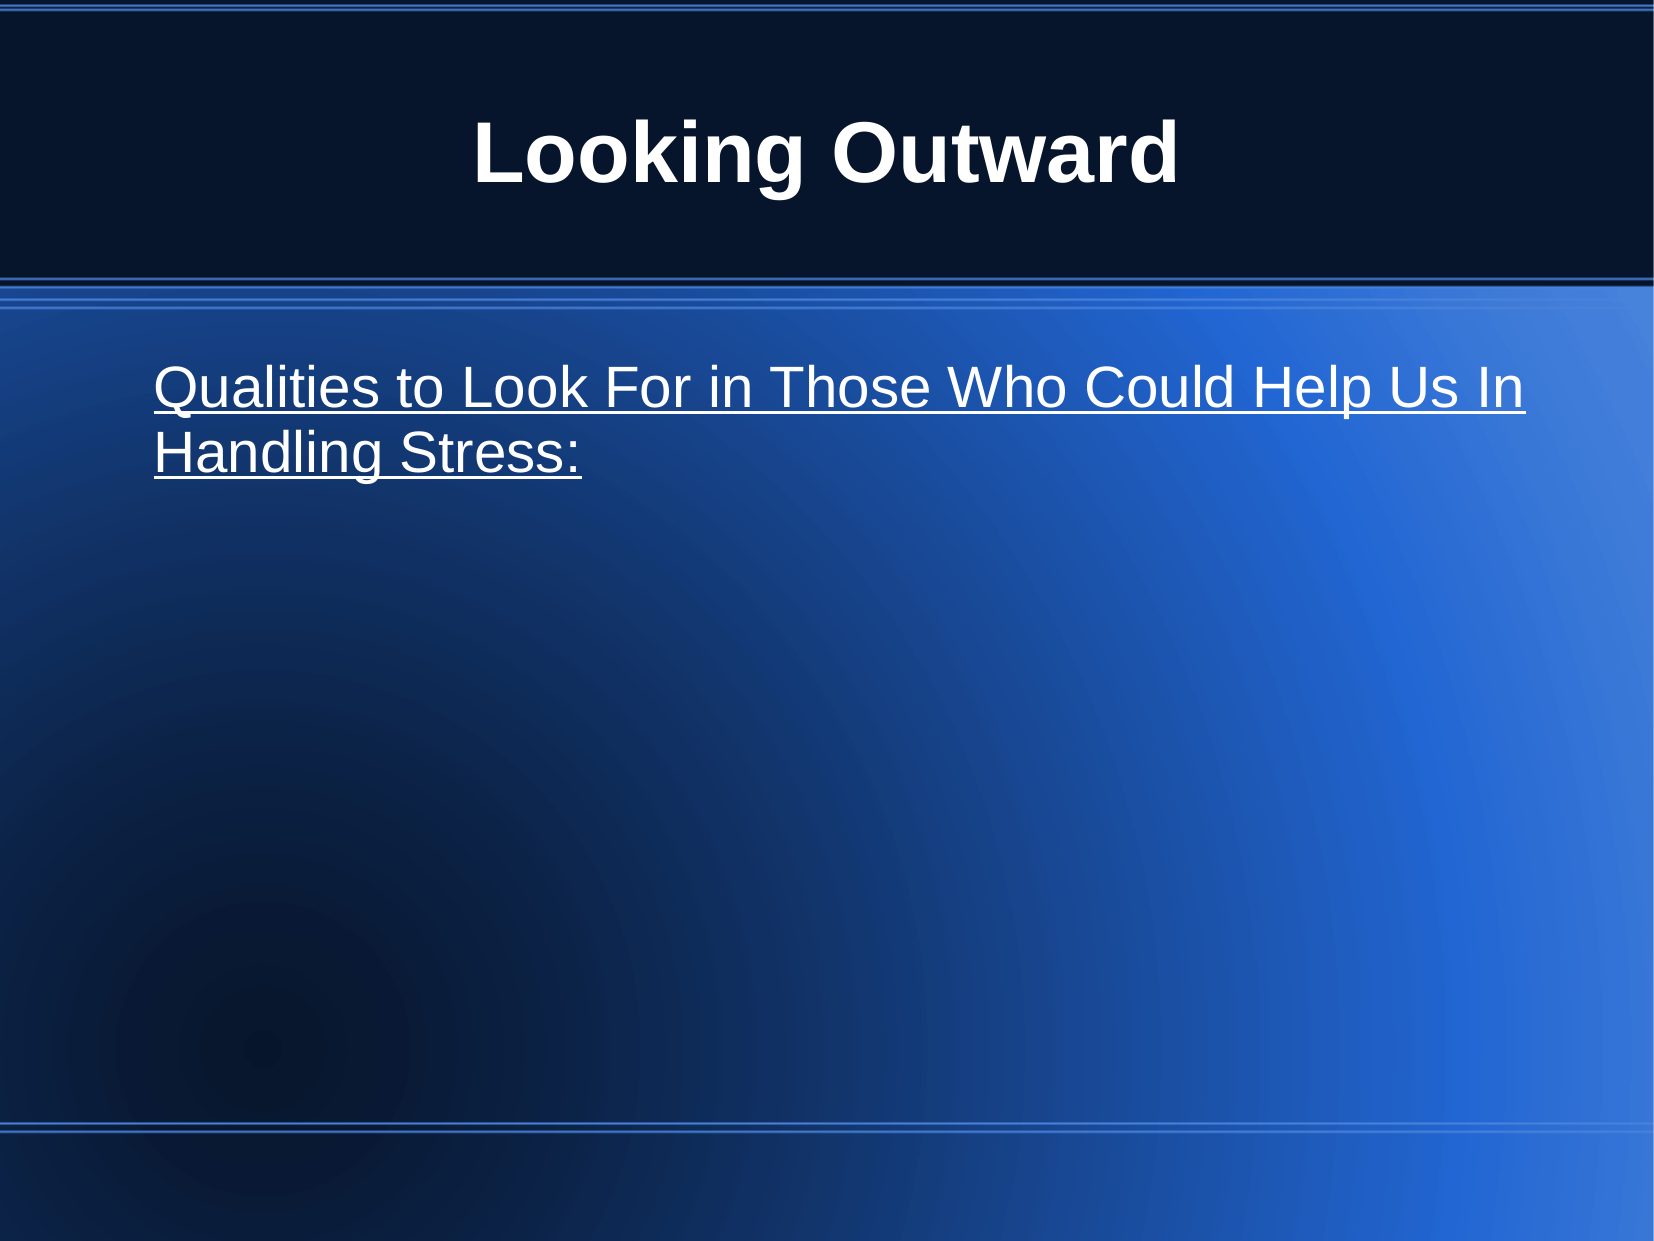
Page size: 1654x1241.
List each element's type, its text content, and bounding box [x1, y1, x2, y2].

list Qualities to Look For in Those Who Could Help Us In Handling Stress: [82, 355, 1571, 1058]
picture [0, 0, 1654, 1241]
title Looking Outward [82, 49, 1571, 257]
